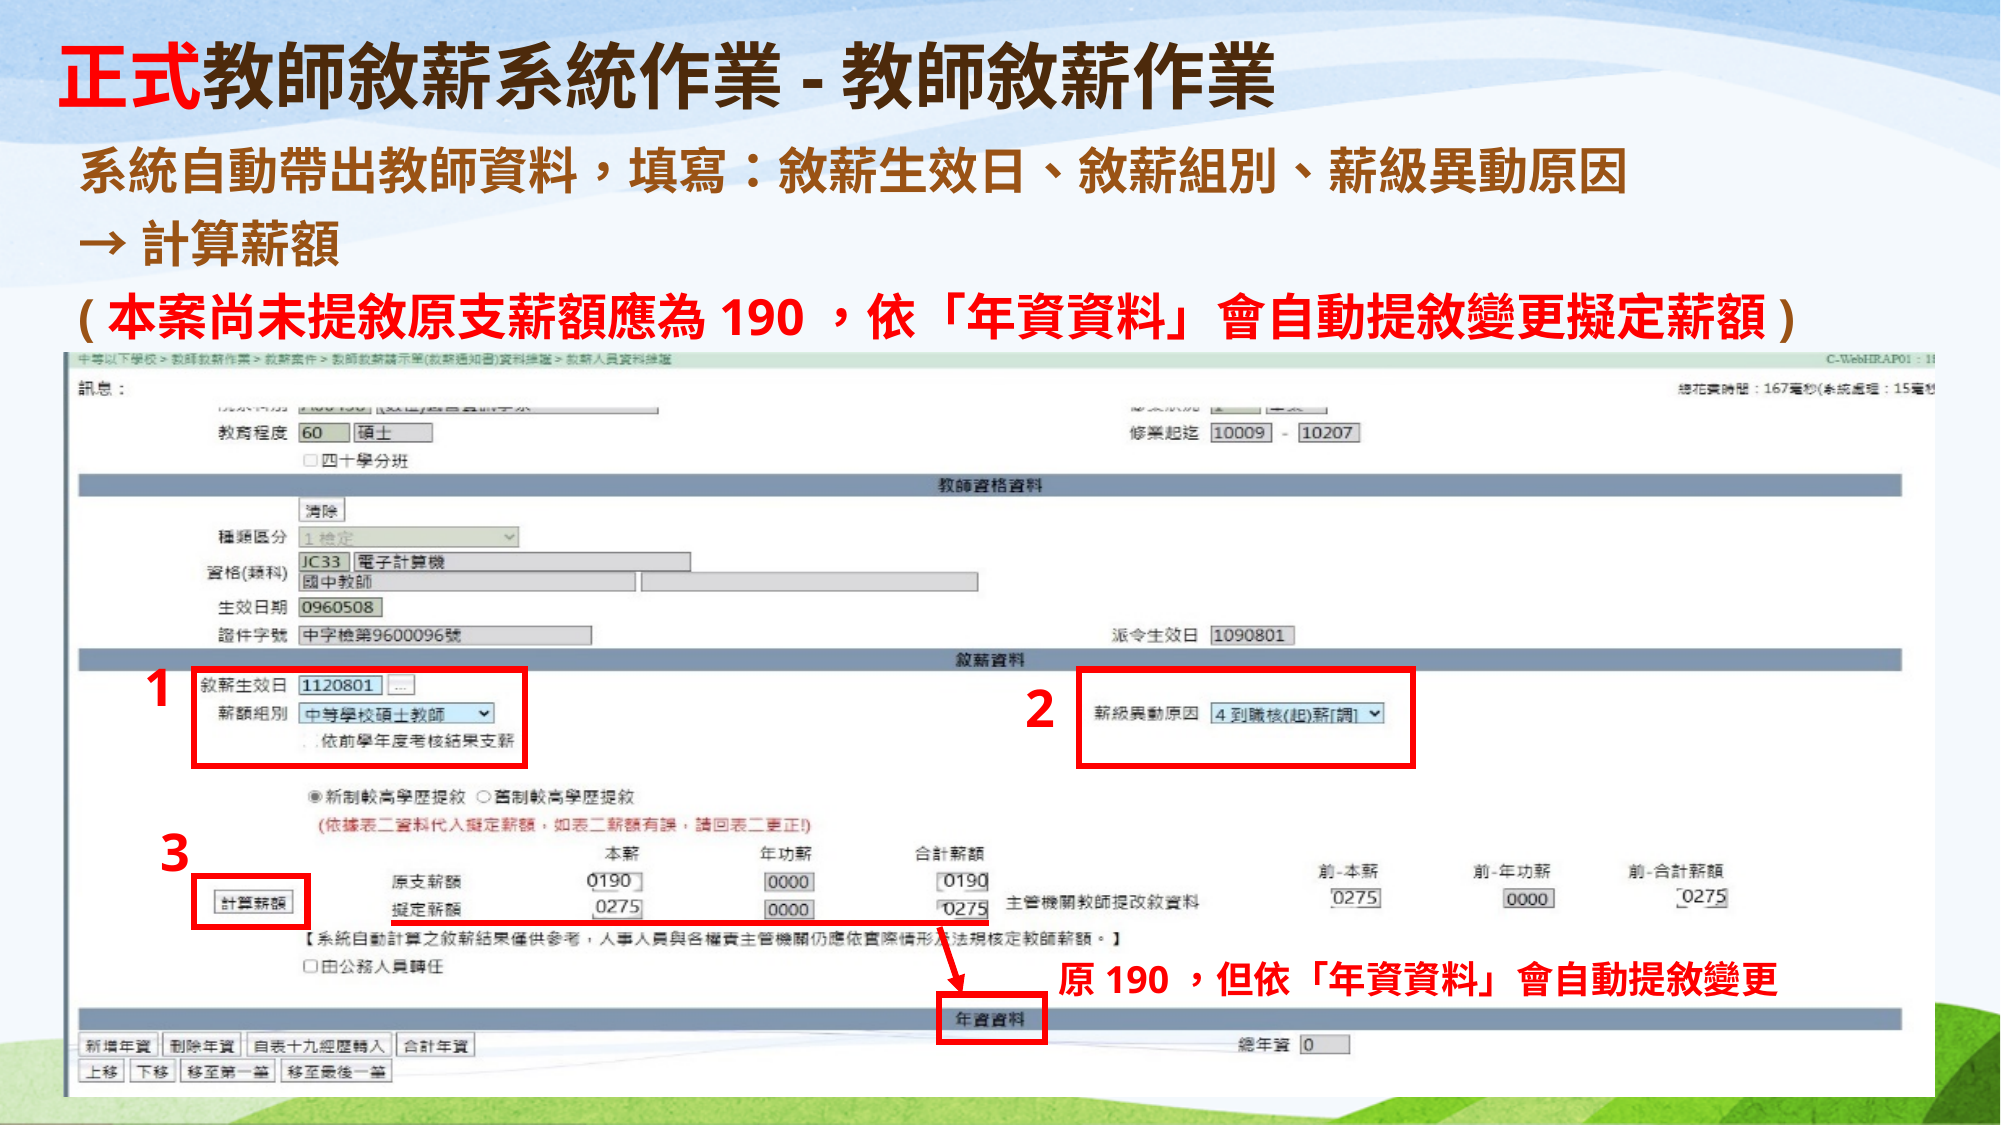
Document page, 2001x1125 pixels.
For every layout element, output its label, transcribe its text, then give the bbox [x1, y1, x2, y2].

text_box 1 [129, 646, 190, 724]
title 正式教師敘薪系統作業-教師敘薪作業 [41, 33, 1385, 127]
text_box 3 [145, 811, 206, 889]
text_box 系統自動帶出教師資料，填寫：敘薪生效日、敘薪組別、薪級異動原因 →計算薪額 (本案尚未提敘原支薪額應為190，依「年資資料」會自動提敘變更擬定薪額) [63, 105, 1935, 352]
text_box 原190，但依「年資資料」會自動提敘變更 [1043, 949, 1794, 1009]
picture [0, 0, 2001, 1125]
text_box 2 [1010, 667, 1070, 745]
